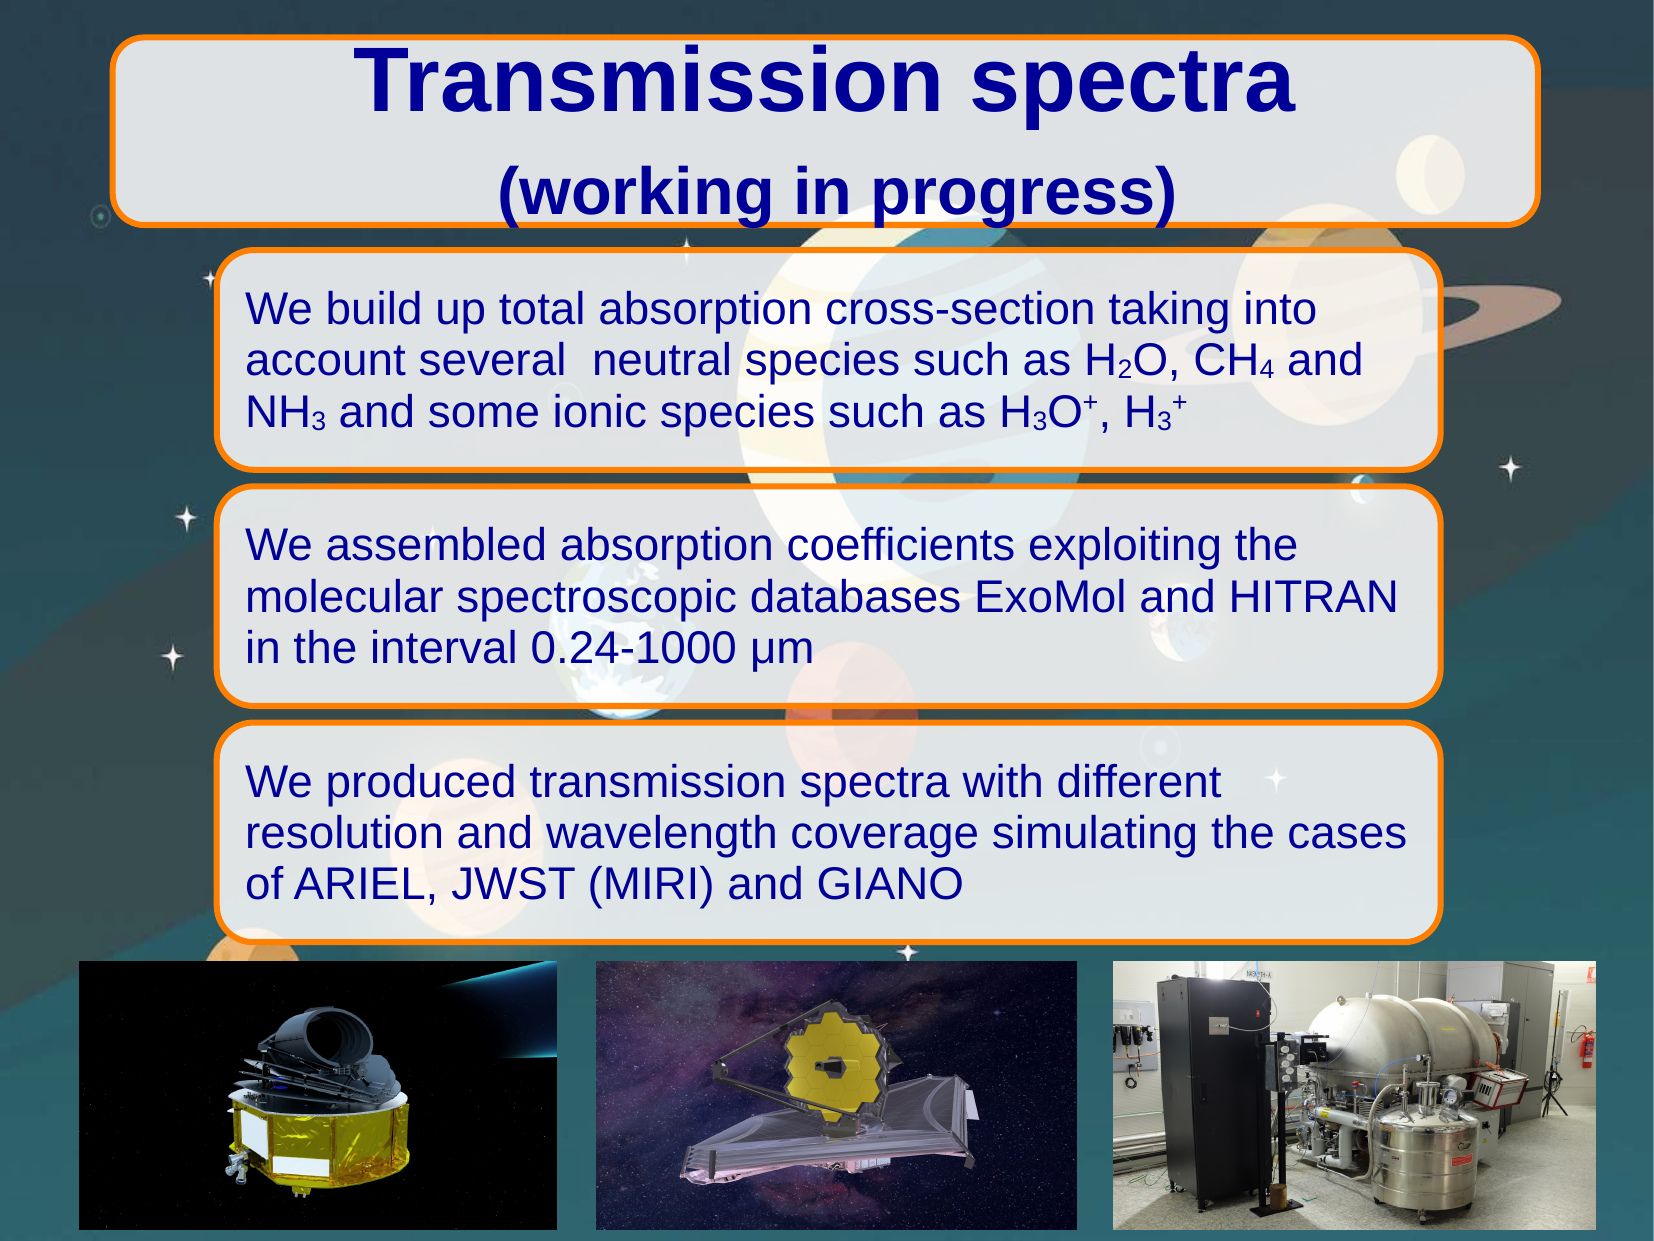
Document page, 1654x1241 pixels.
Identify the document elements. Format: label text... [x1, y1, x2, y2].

text_box We produced transmission spectra with different resolution and wavelength coverage simulating the cases of ARIEL, JWST (MIRI) and GIANO [216, 722, 1441, 943]
text_box We assembled absorption coefficients exploiting the molecular spectroscopic databases ExoMol and HITRAN in the interval 0.24-1000 μm [216, 486, 1441, 707]
picture [79, 961, 557, 1230]
picture [596, 961, 1077, 1230]
text_box We build up total absorption cross-section taking into account several neutral species such as H2O, CH4 and NH3 and some ionic species such as H3O+, H3+ [216, 250, 1441, 470]
table_cell Temperature [0, 0, 1654, 1241]
picture [1113, 961, 1596, 1230]
text_box Transmission spectra (working in progress) [112, 37, 1538, 226]
